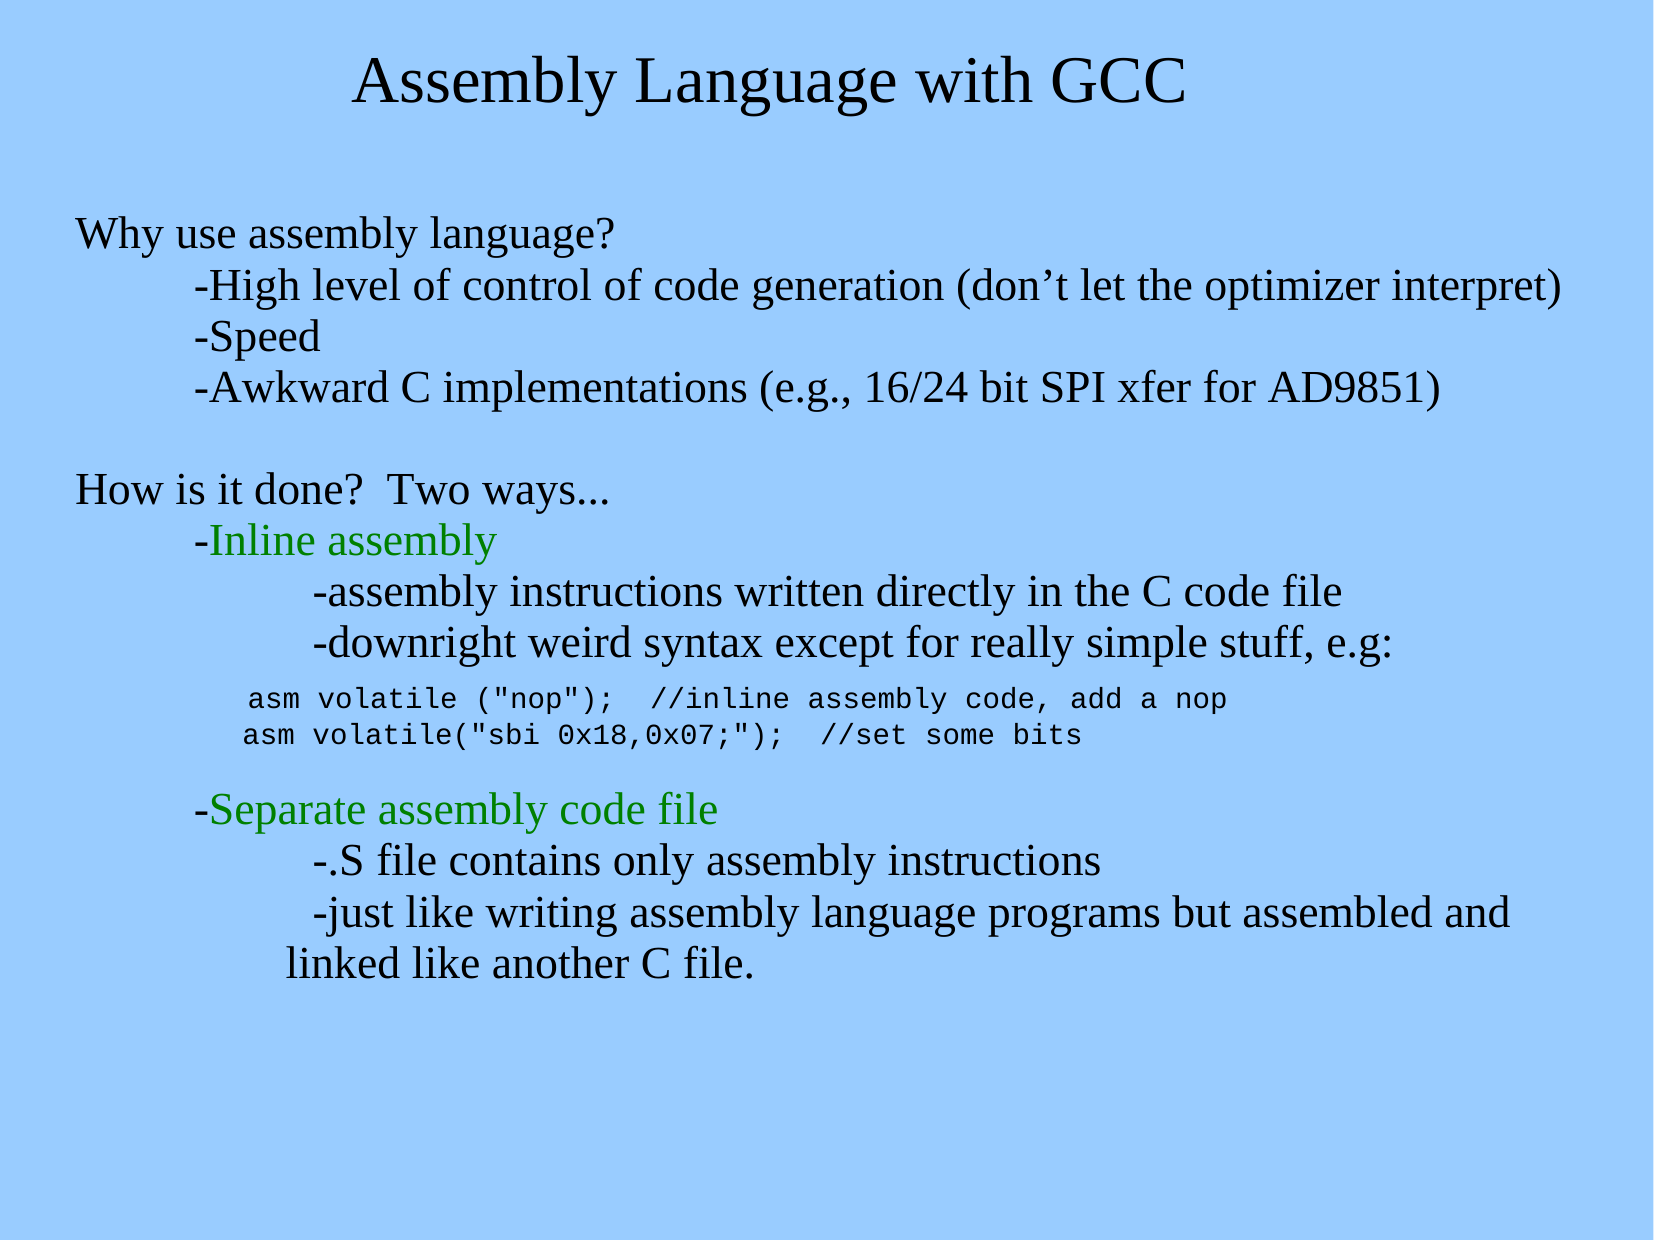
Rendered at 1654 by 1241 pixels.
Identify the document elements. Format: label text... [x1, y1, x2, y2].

text_box Why use assembly language? -High level of control of code generation (don’t let the optimizer interpret) -Speed -Awkward C implementations (e.g., 16/24 bit SPI xfer for AD9851) How is it done? Two ways... -Inline assembly -assembly instructions written directly in the C code file -downright weird syntax except for really simple stuff, e.g: asm volatile ("nop"); //inline assembly code, add a nop asm volatile("sbi 0x18,0x07;"); //set some bits -Separate assembly code file -.S file contains only assembly instructions -just like writing assembly language programs but assembled and linked like another C file. [75, 150, 1576, 1165]
text_box Assembly Language with GCC [339, 38, 1201, 113]
